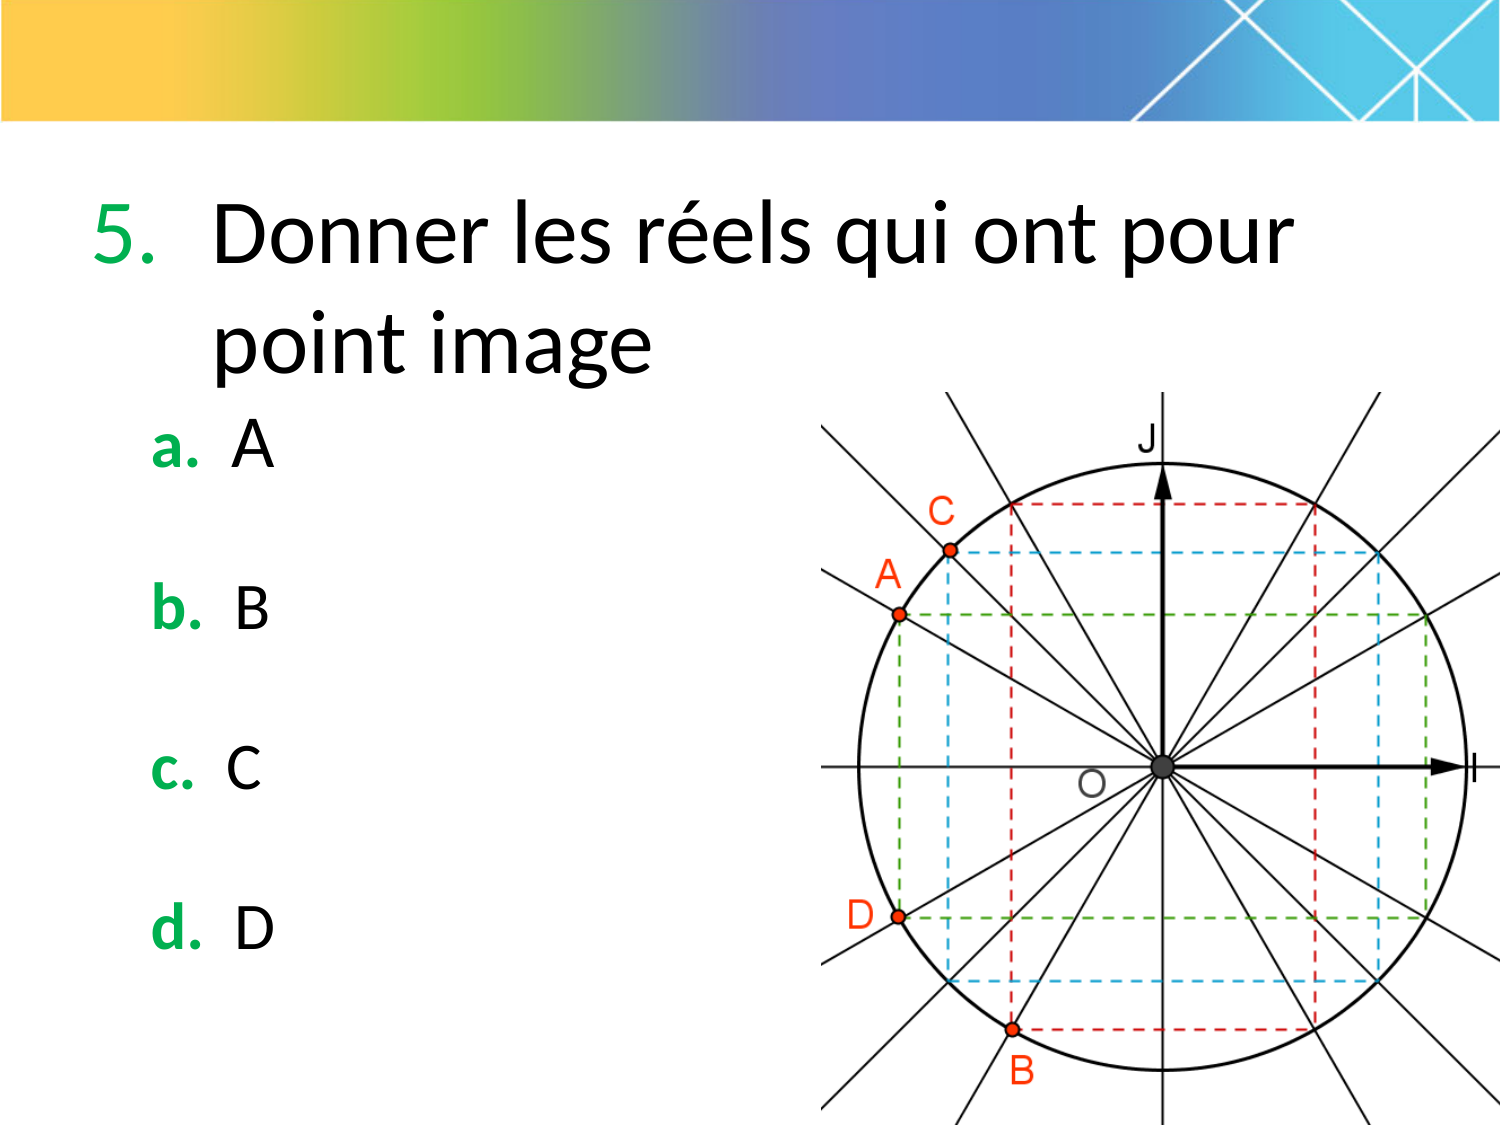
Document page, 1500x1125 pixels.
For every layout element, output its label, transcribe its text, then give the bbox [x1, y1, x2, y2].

picture [0, 0, 1500, 123]
picture [821, 392, 1500, 1125]
title Donner les réels qui ont pour point image [75, 164, 1426, 305]
text_box a. A b. B c. C d. D [135, 385, 821, 971]
